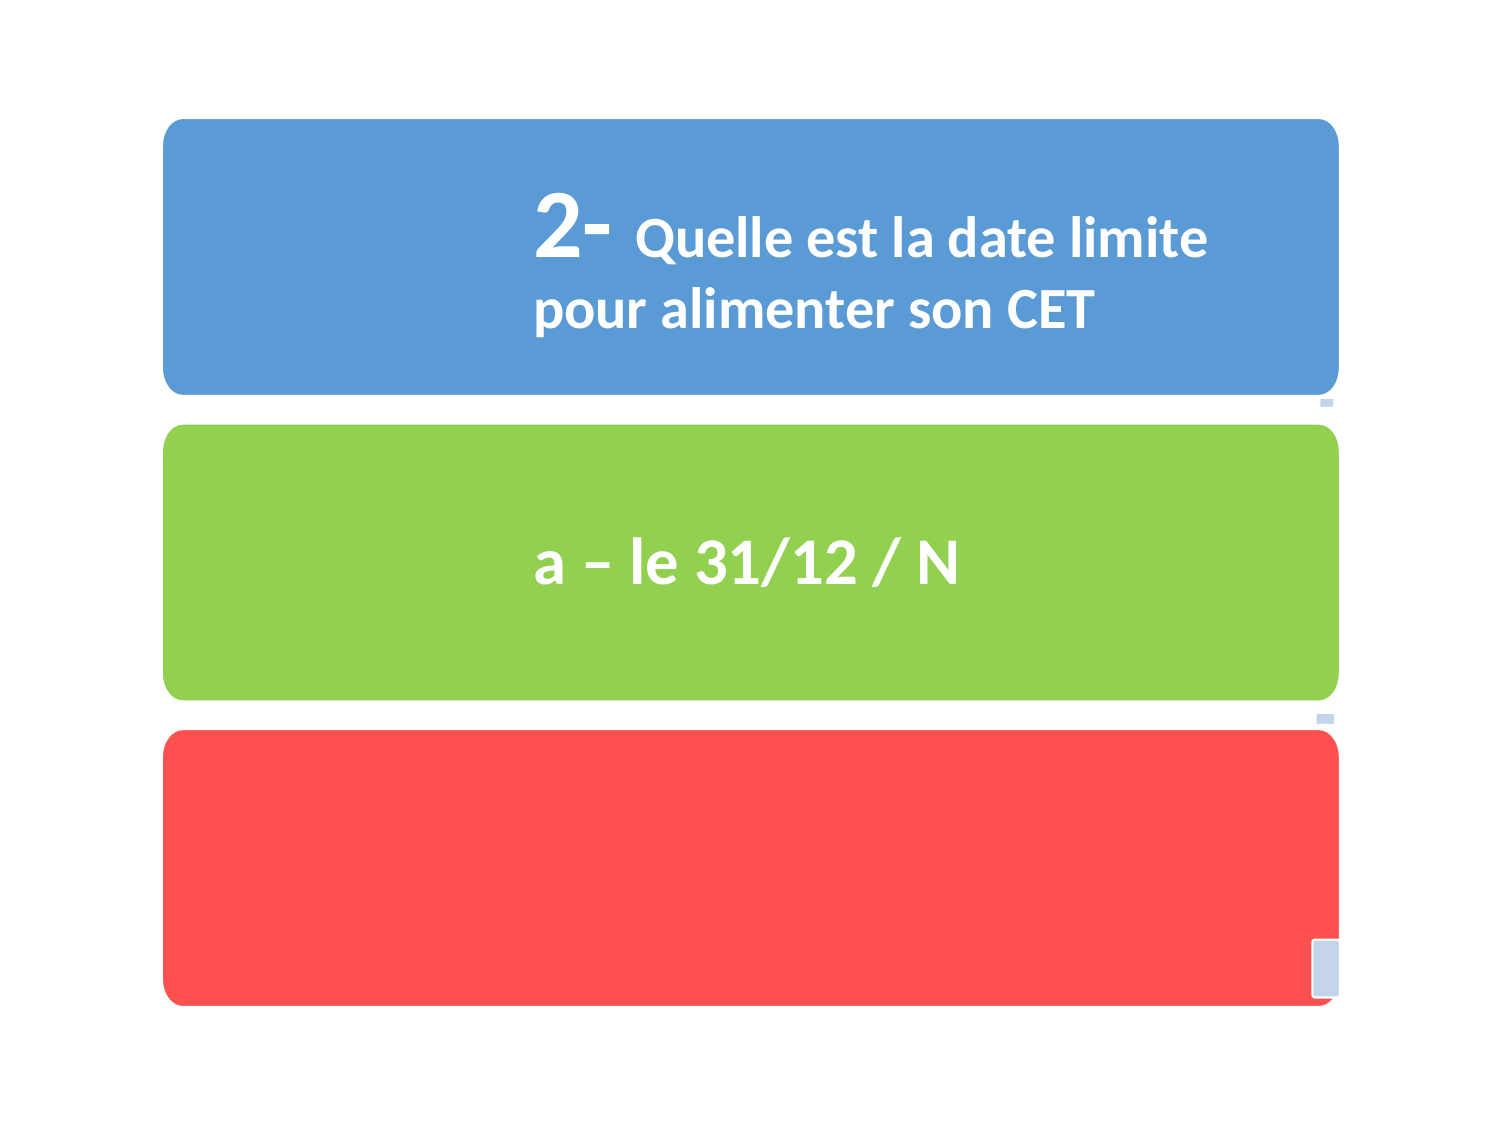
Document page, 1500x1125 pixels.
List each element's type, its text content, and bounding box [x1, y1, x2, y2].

text_box [161, 729, 1340, 1008]
text_box [1319, 397, 1335, 408]
text_box a – le 31/12 / N [161, 423, 1340, 702]
text_box 2- Quelle est la date limite pour alimenter son CET [161, 118, 1340, 396]
text_box [1315, 712, 1336, 725]
